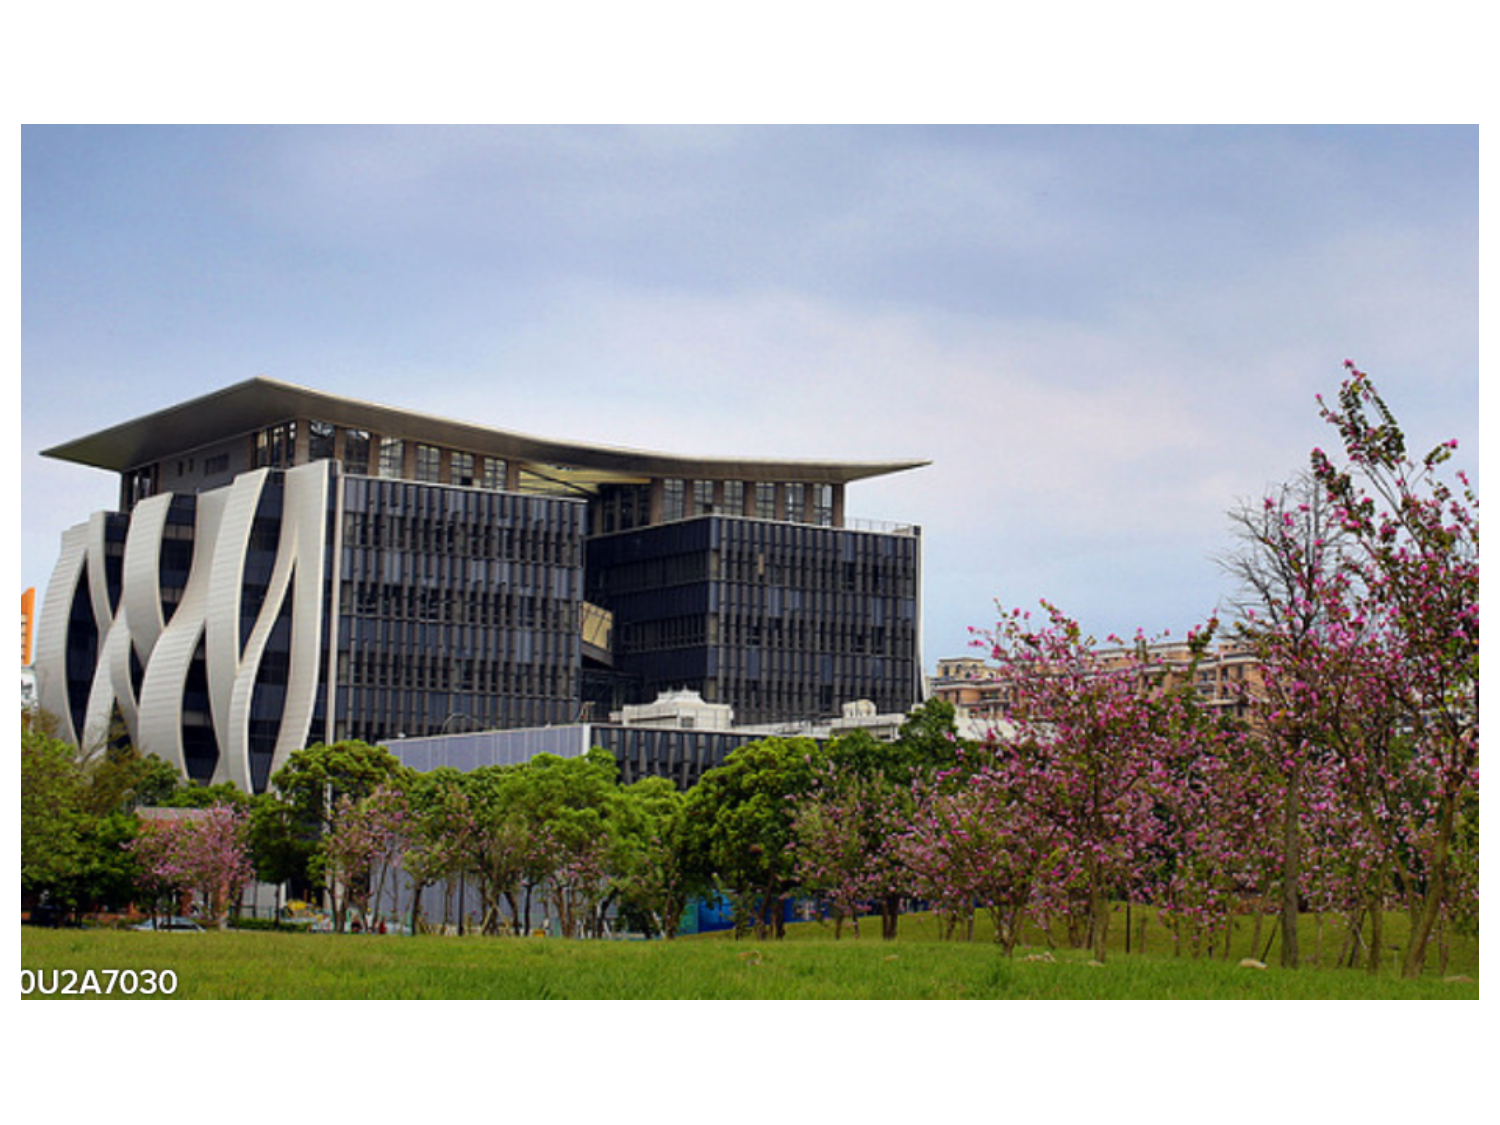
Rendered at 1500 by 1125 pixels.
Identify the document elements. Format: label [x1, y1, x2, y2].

picture [21, 124, 1479, 1000]
